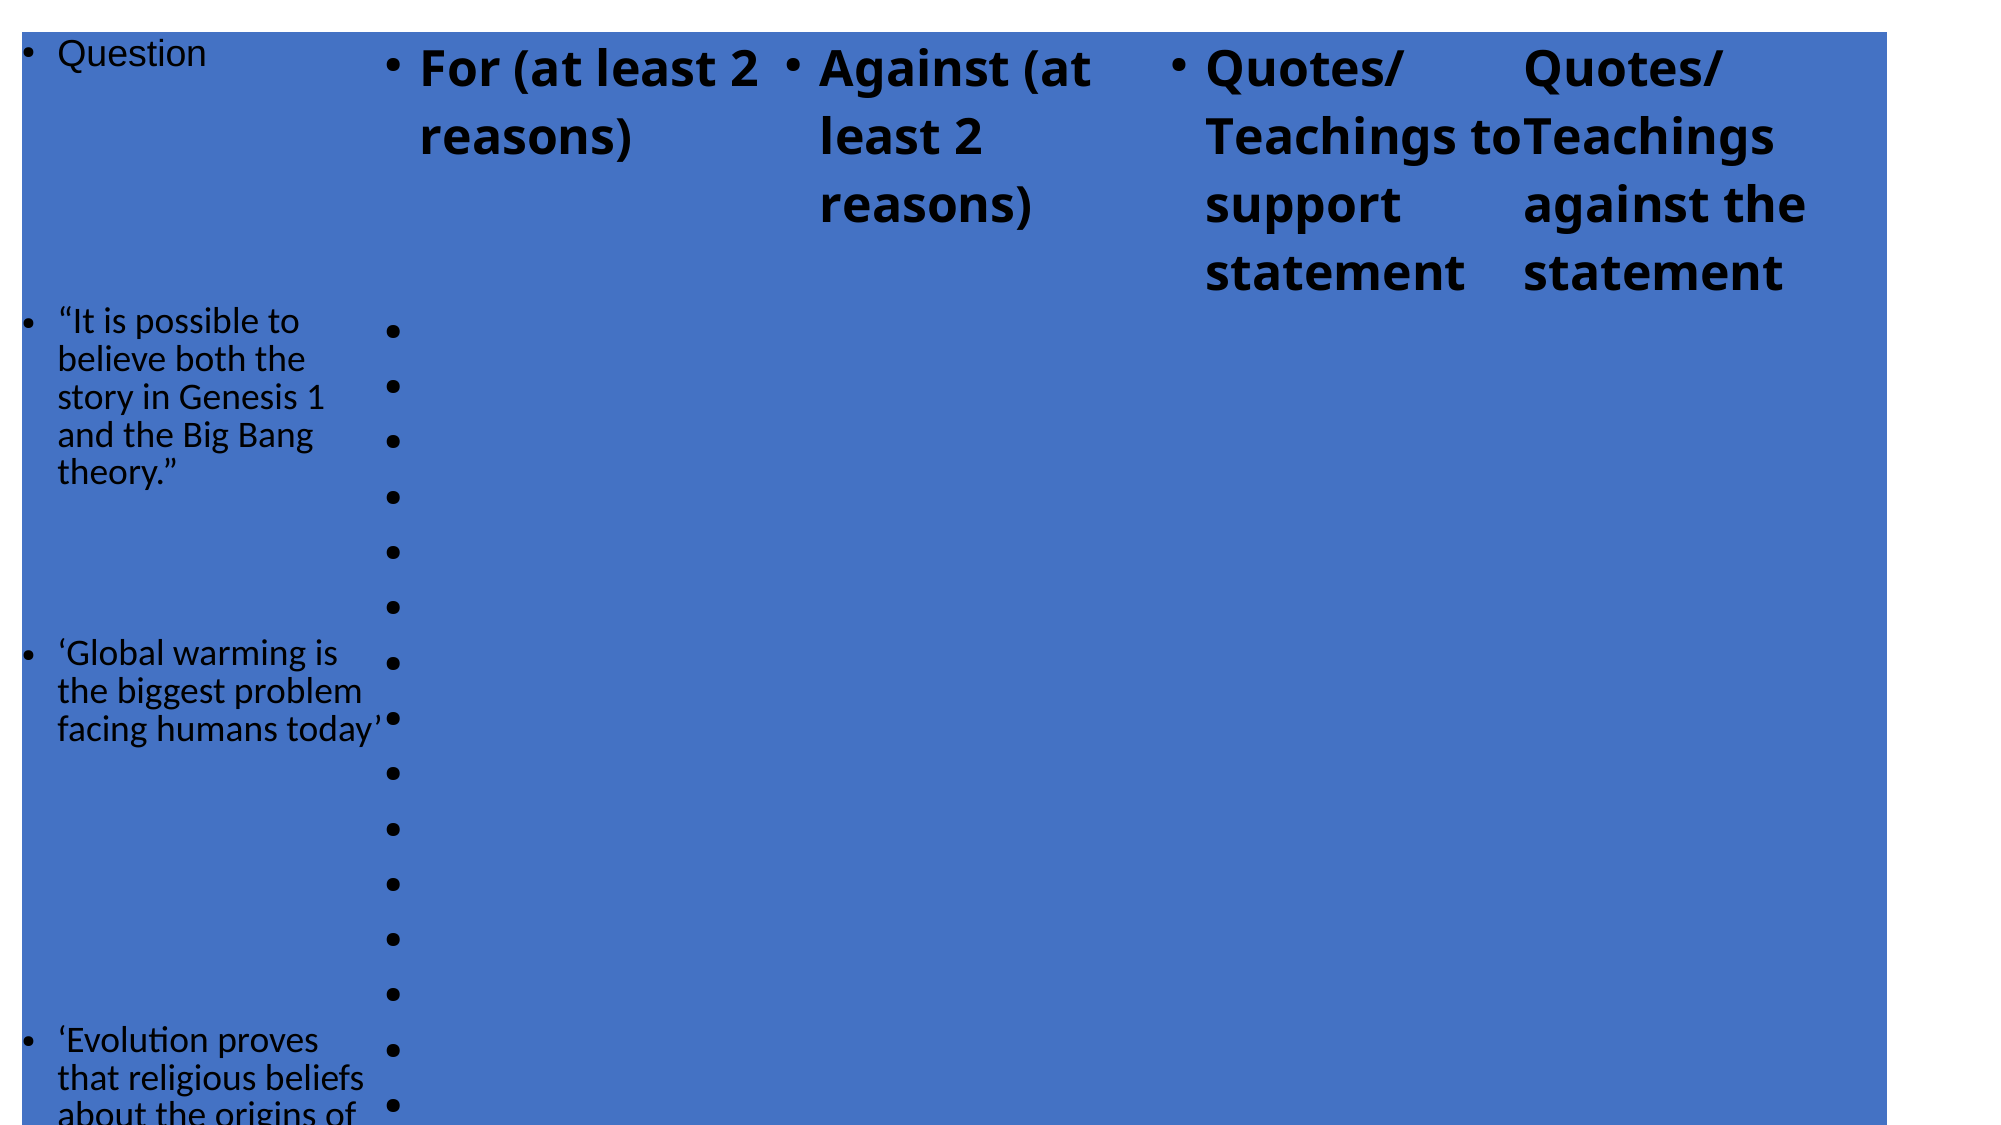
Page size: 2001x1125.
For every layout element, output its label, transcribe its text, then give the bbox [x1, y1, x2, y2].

table_cell [784, 637, 1170, 1024]
table_cell “It is possible to believe both the story in Genesis 1 and the Big Bang theory.” [22, 306, 384, 637]
table_cell [1523, 637, 1887, 1024]
table_cell [384, 1024, 784, 1125]
table_header Quotes/Teachings to support statement [1170, 32, 1523, 306]
table_cell [1170, 1024, 1523, 1125]
table_cell [1170, 306, 1523, 637]
table_header Against (at least 2 reasons) [784, 32, 1170, 306]
table_cell ‘Global warming is the biggest problem facing humans today’ [22, 637, 384, 1024]
table_cell [784, 306, 1170, 637]
table_cell ‘Evolution proves that religious beliefs about the origins of life are wrong.’ [22, 1024, 384, 1125]
table_header For (at least 2 reasons) [384, 32, 784, 306]
table_cell [1523, 306, 1887, 637]
table_cell [784, 1024, 1170, 1125]
table_cell [1170, 637, 1523, 1024]
table_header Question [22, 32, 384, 306]
table_header Quotes/Teachings against the statement [1523, 32, 1887, 306]
table_cell [1523, 1024, 1887, 1125]
table_cell [384, 306, 784, 637]
table_cell [384, 637, 784, 1024]
